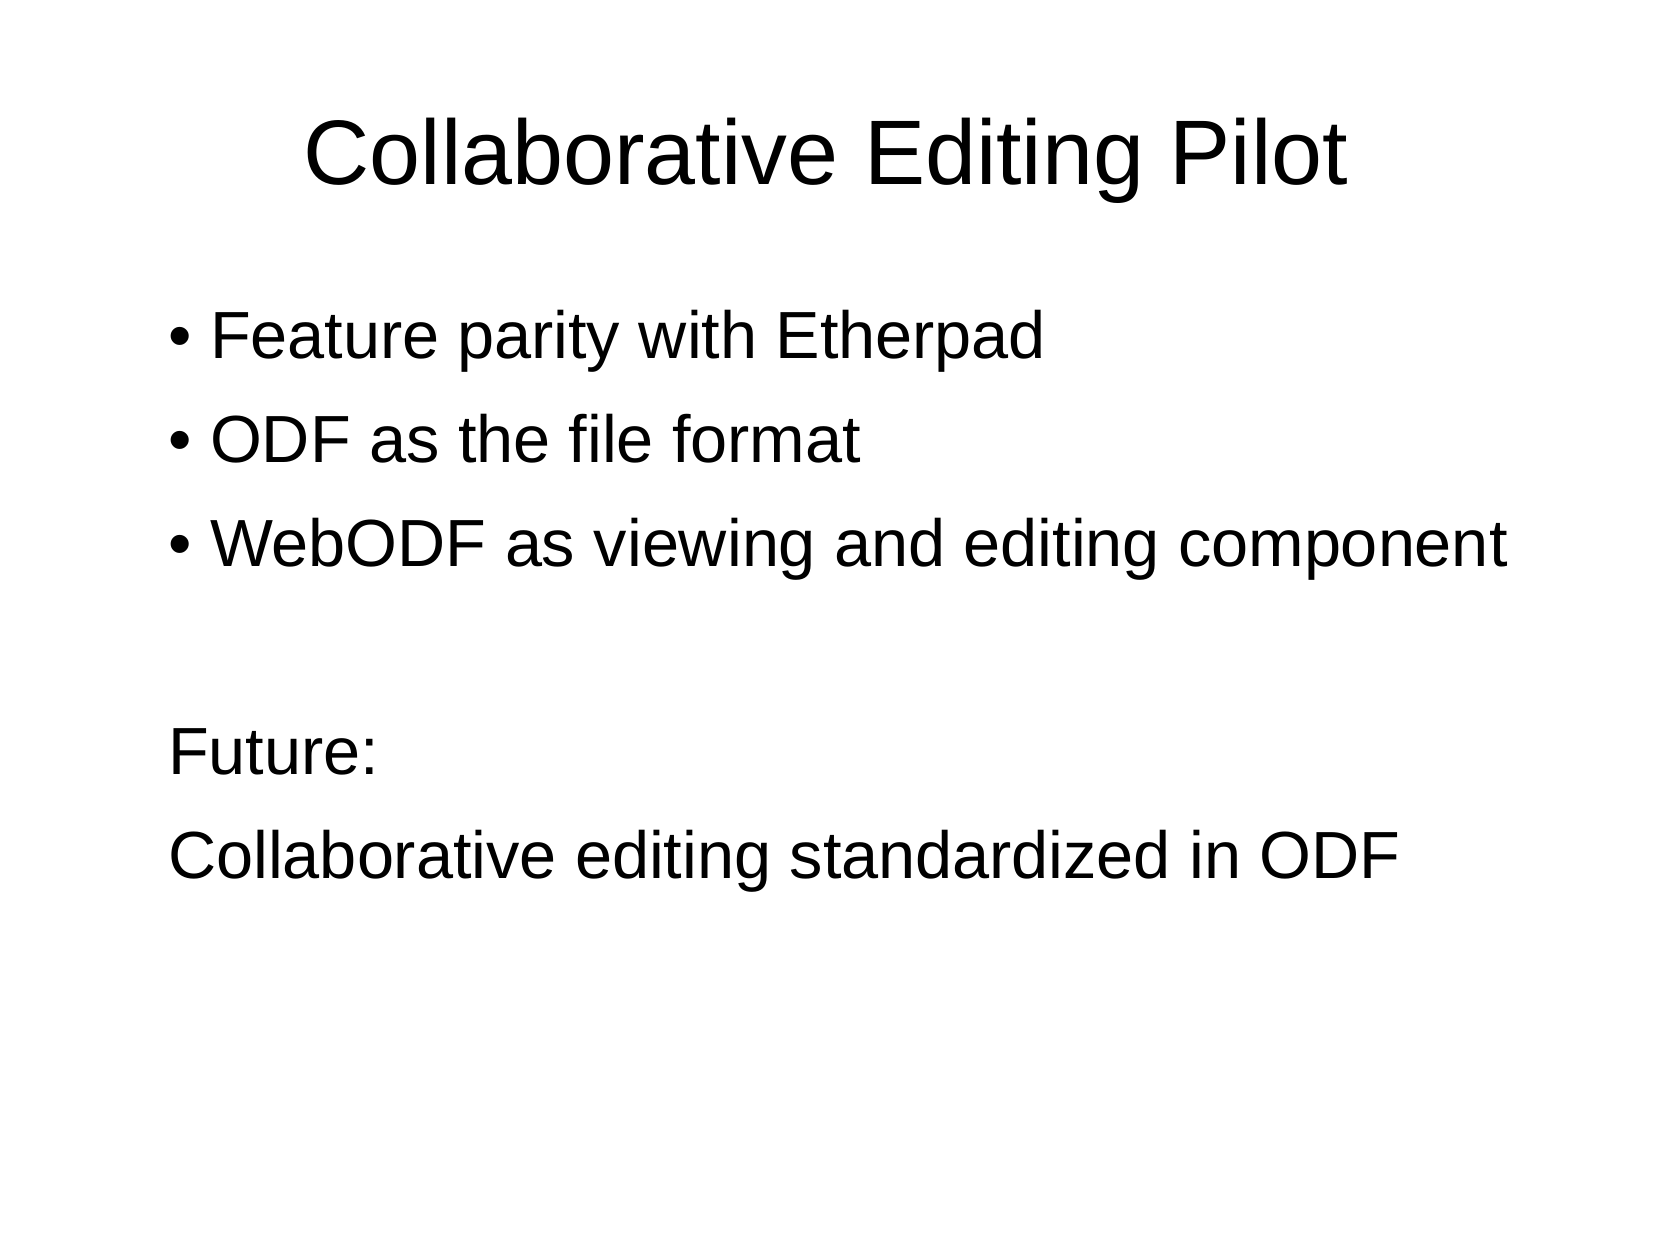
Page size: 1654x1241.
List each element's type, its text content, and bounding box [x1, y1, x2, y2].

text_box • Feature parity with Etherpad • ODF as the file format • WebODF as viewing and editing component Future: Collaborative editing standardized in ODF [82, 290, 1571, 1010]
text_box Collaborative Editing Pilot [82, 94, 1571, 212]
